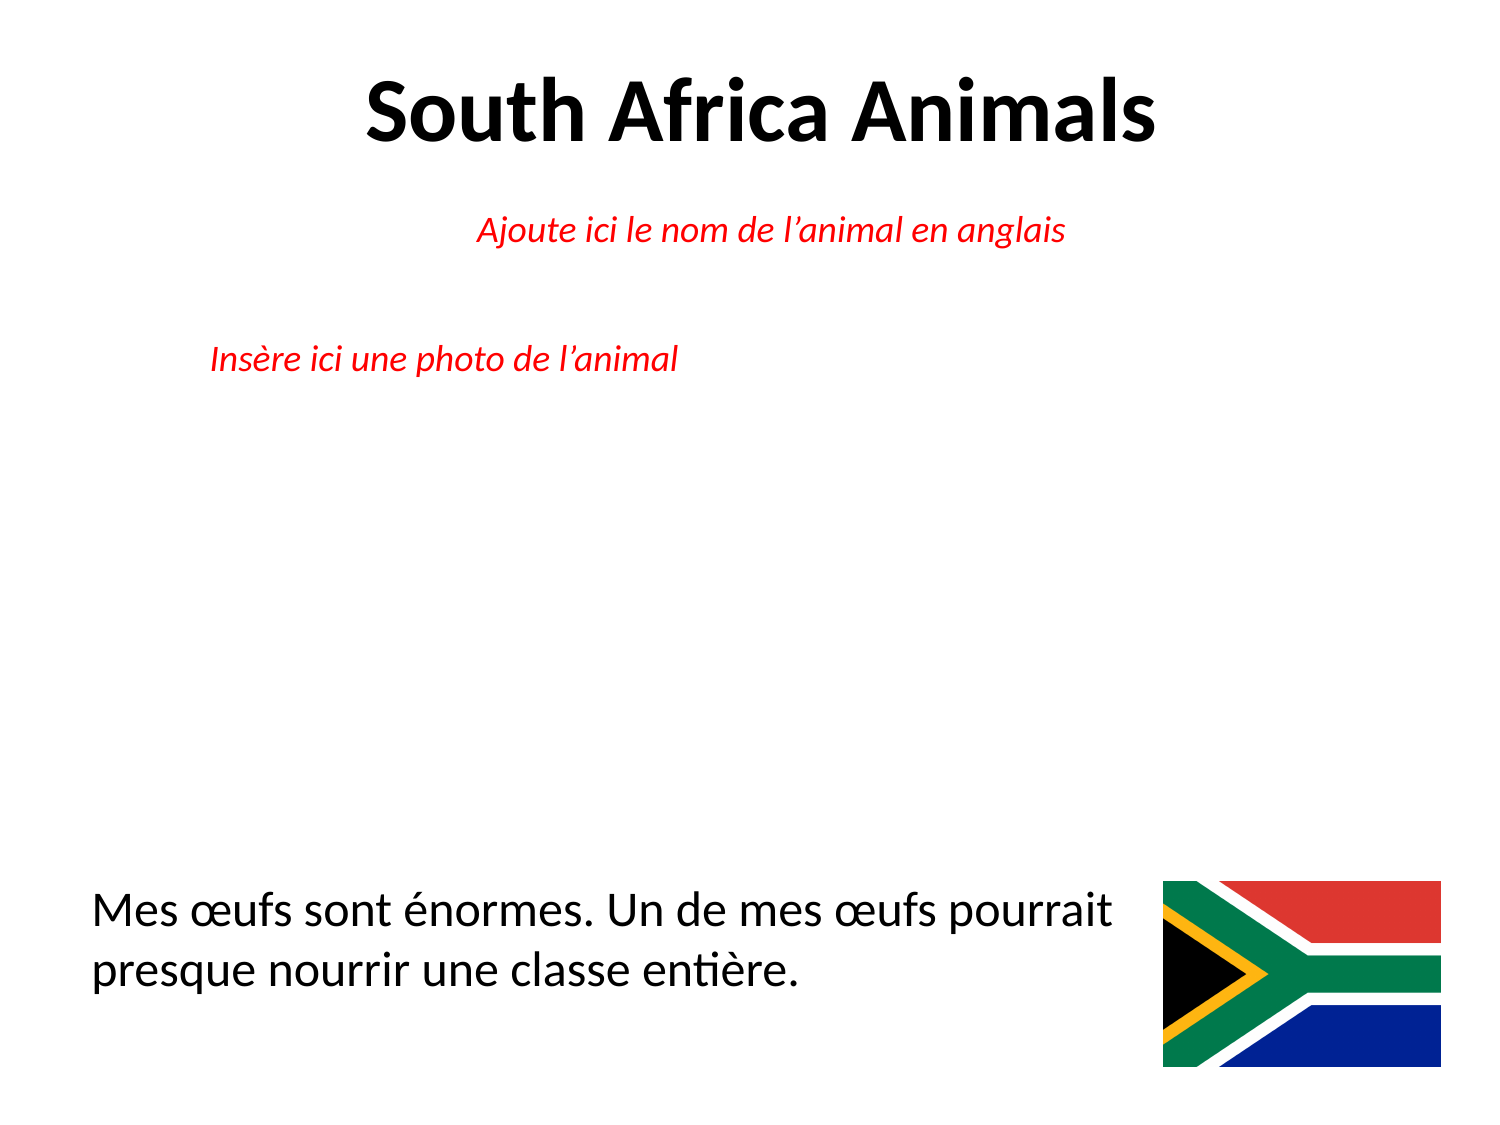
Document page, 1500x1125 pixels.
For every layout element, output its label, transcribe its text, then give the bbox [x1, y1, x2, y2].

text_box Ajoute ici le nom de l’animal en anglais [462, 198, 1112, 258]
text_box Insère ici une photo de l’animal [194, 326, 1303, 387]
text_box South Africa Animals [123, 42, 1399, 164]
text_box Mes œufs sont énormes. Un de mes œufs pourrait presque nourrir une classe entière. [76, 869, 1140, 1005]
picture [1163, 881, 1441, 1067]
